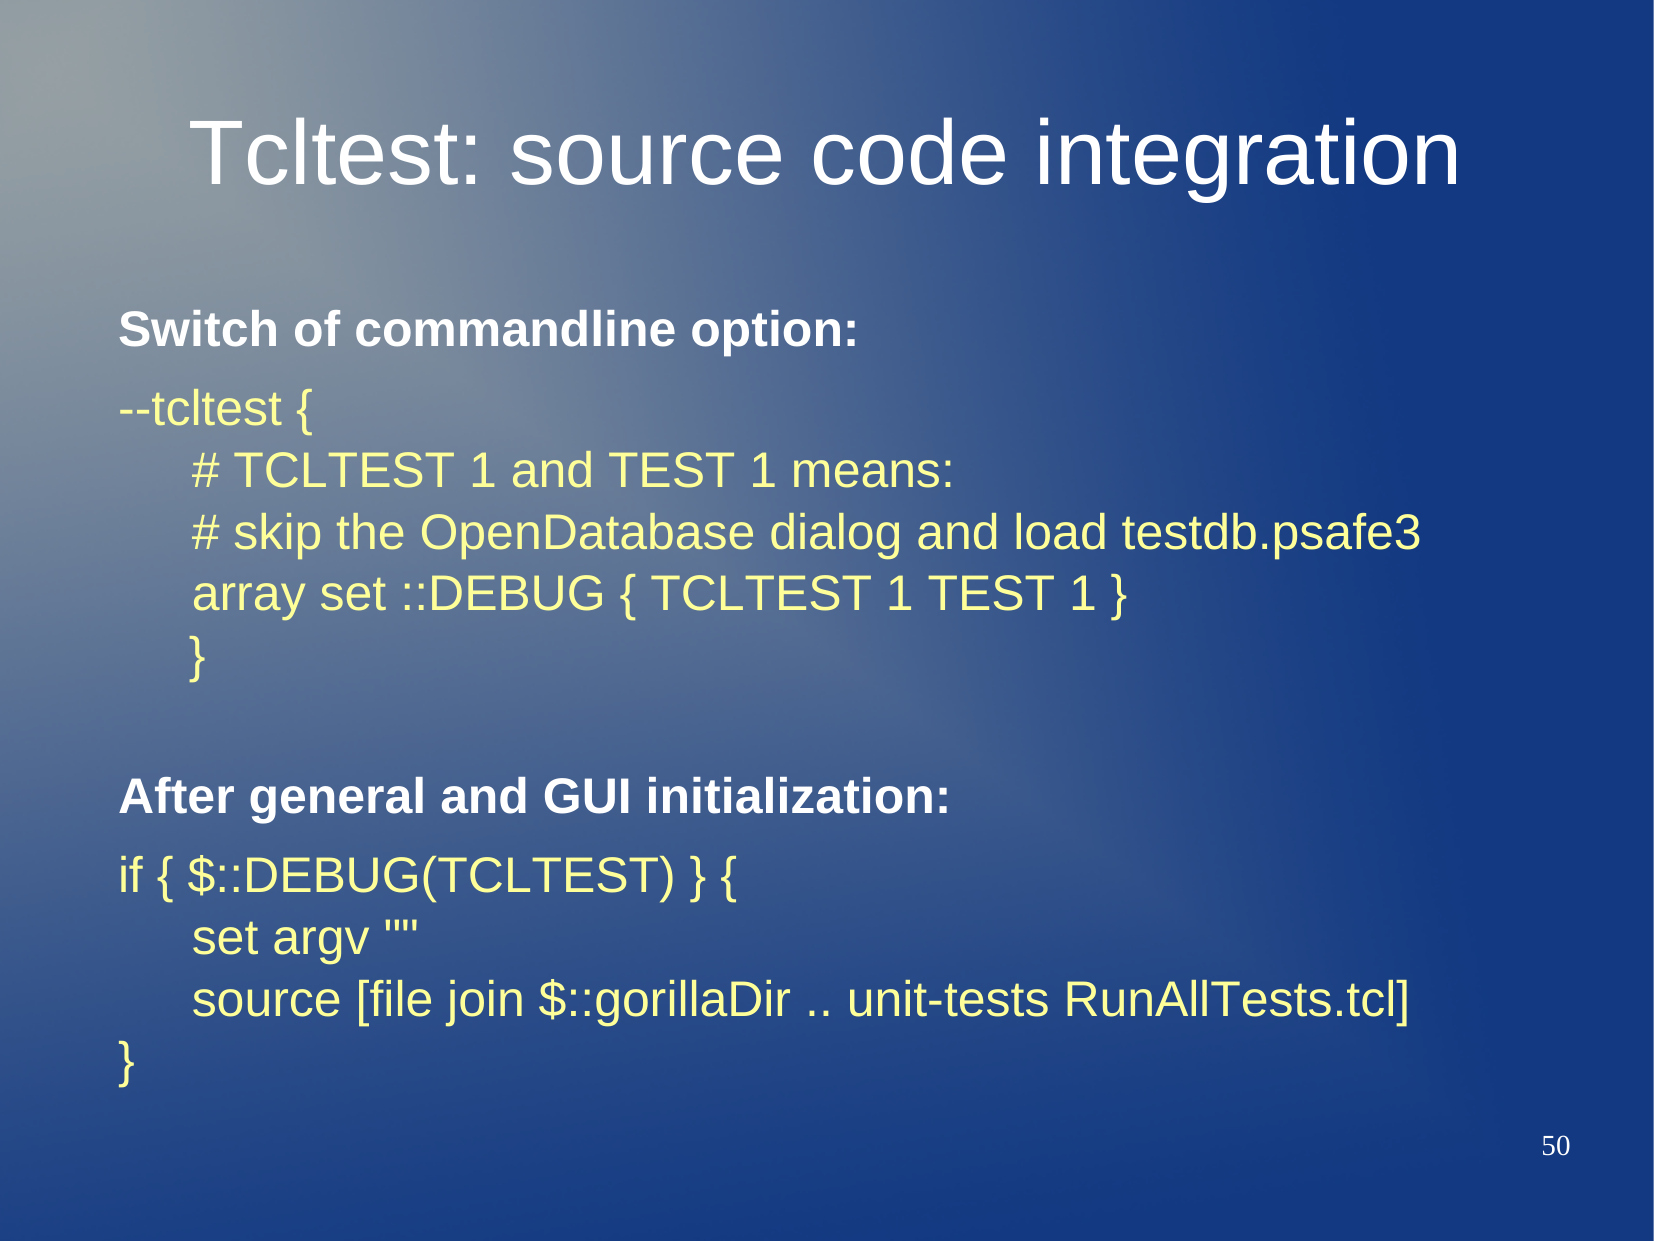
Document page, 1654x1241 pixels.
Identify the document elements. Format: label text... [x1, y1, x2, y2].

text_box Switch of commandline option: --tcltest { # TCLTEST 1 and TEST 1 means: # skip the OpenDatabase dialog and load testdb.psafe3 array set ::DEBUG { TCLTEST 1 TEST 1 } } After general and GUI initialization: if { $::DEBUG(TCLTEST) } { set argv "" source [file join $::gorillaDir .. unit-tests RunAllTests.tcl] } [118, 301, 1477, 1090]
title Tcltest: source code integration [82, 49, 1571, 257]
picture [0, 0, 1654, 1241]
